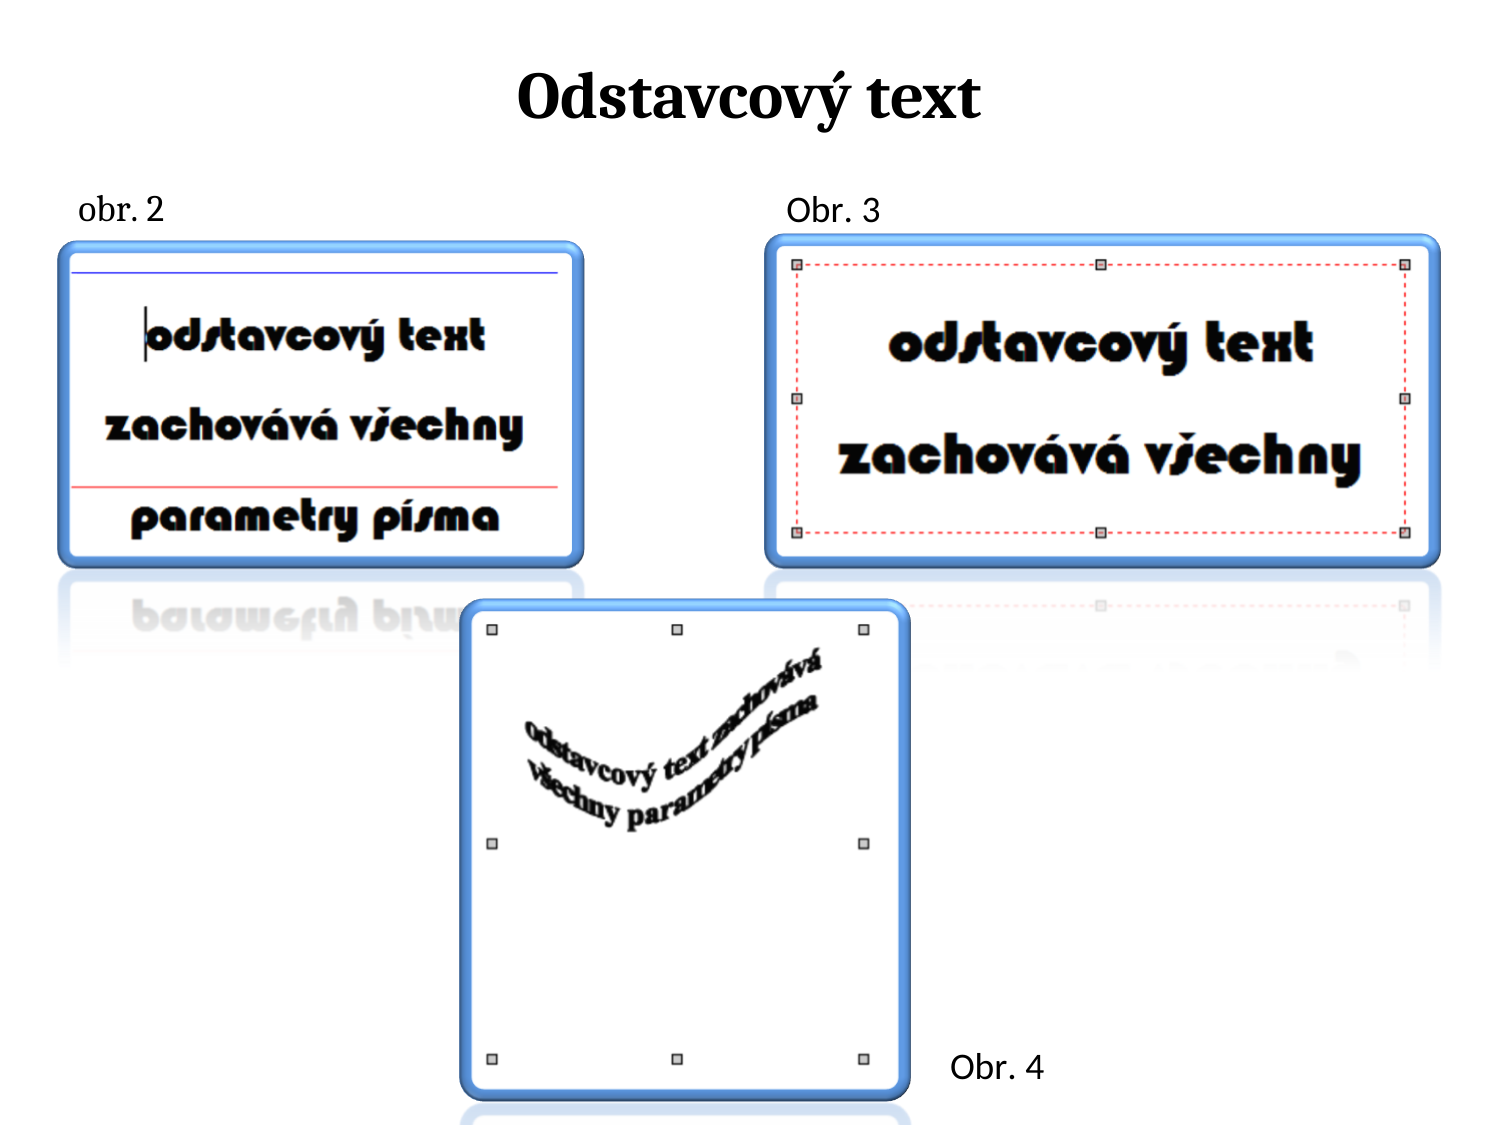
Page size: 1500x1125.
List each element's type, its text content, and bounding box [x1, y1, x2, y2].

title Odstavcový text [0, 43, 1500, 219]
picture [53, 231, 1445, 1125]
text_box Obr. 4 [935, 1034, 1060, 1095]
text_box obr. 2 [63, 176, 277, 238]
text_box Obr. 3 [771, 177, 1096, 238]
